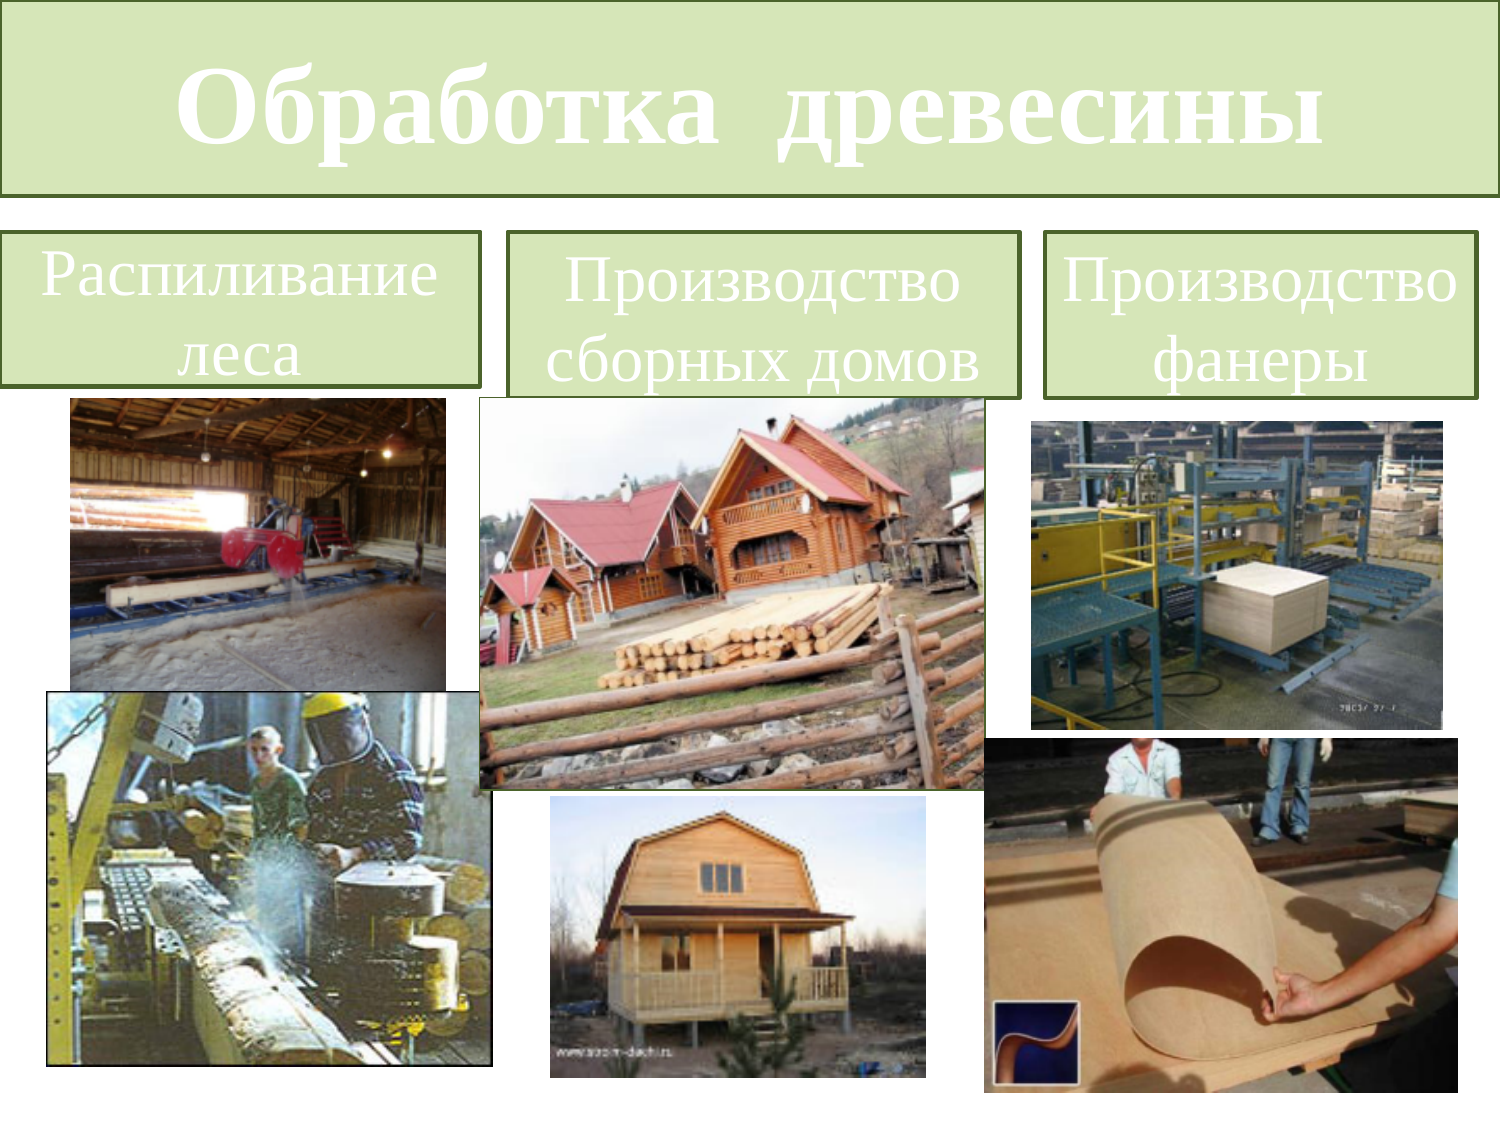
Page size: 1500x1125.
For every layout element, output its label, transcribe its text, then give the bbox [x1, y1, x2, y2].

text_box Производство фанеры [1045, 231, 1477, 399]
picture [1031, 421, 1443, 730]
text_box Обработка древесины [0, 0, 1500, 197]
picture [480, 398, 1458, 1093]
text_box Производство сборных домов [507, 231, 1020, 399]
picture [550, 796, 926, 1078]
text_box Распиливание леса [0, 231, 481, 387]
picture [46, 398, 493, 1067]
